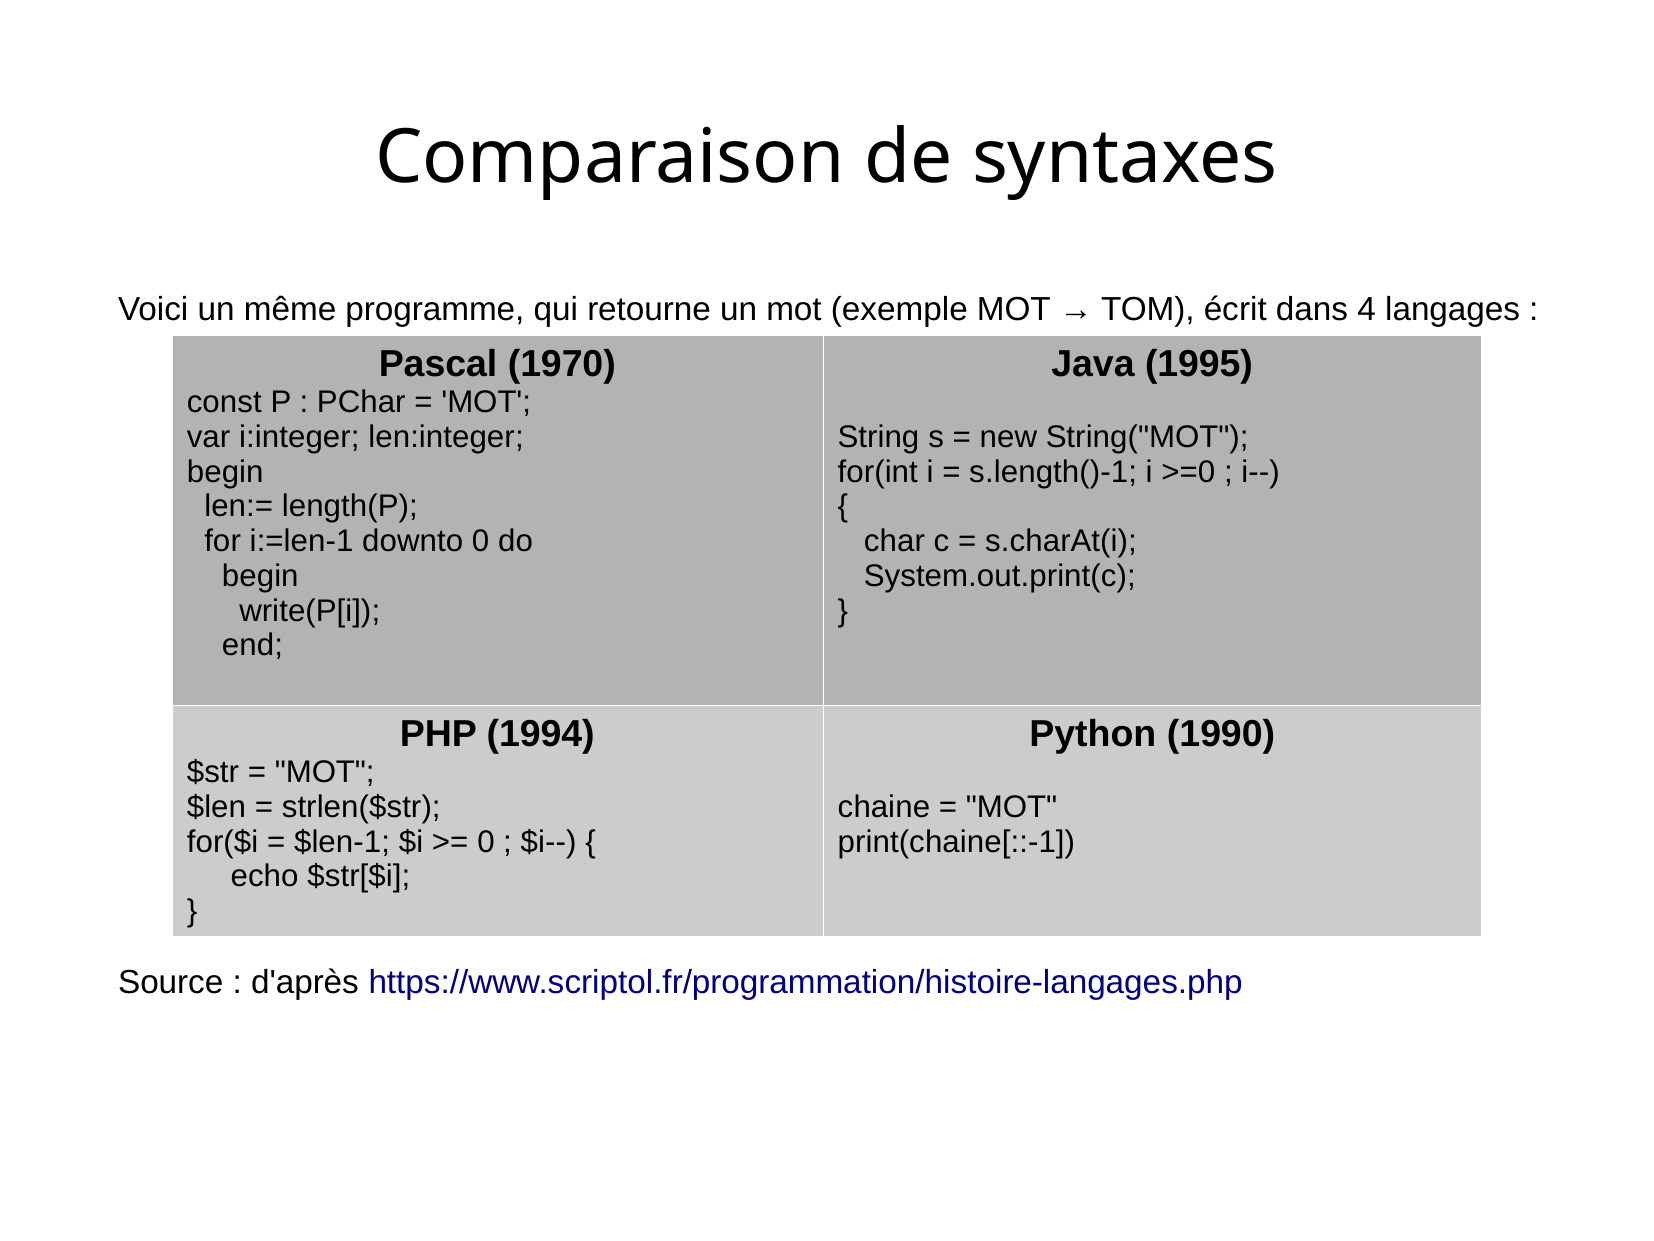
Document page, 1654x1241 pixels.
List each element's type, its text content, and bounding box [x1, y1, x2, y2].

list Voici un même programme, qui retourne un mot (exemple MOT → TOM), écrit dans 4 langages : Source : d'après https://www.scriptol.fr/programmation/histoire-langages.php [82, 290, 1571, 1010]
title Comparaison de syntaxes [82, 49, 1571, 257]
table_header Java (1995) String s = new String("MOT"); for(int i = s.length()-1; i >=0 ; i--) { char c = s.charAt(i); System.out.print(c); } [824, 336, 1481, 705]
table_cell PHP (1994) $str = "MOT"; $len = strlen($str); for($i = $len-1; $i >= 0 ; $i--) { echo $str[$i]; } [173, 706, 823, 936]
table_cell Python (1990) chaine = "MOT" print(chaine[::-1]) [824, 706, 1481, 936]
table_header Pascal (1970) const P : PChar = 'MOT'; var i:integer; len:integer; begin len:= length(P); for i:=len-1 downto 0 do begin write(P[i]); end; [173, 336, 823, 705]
